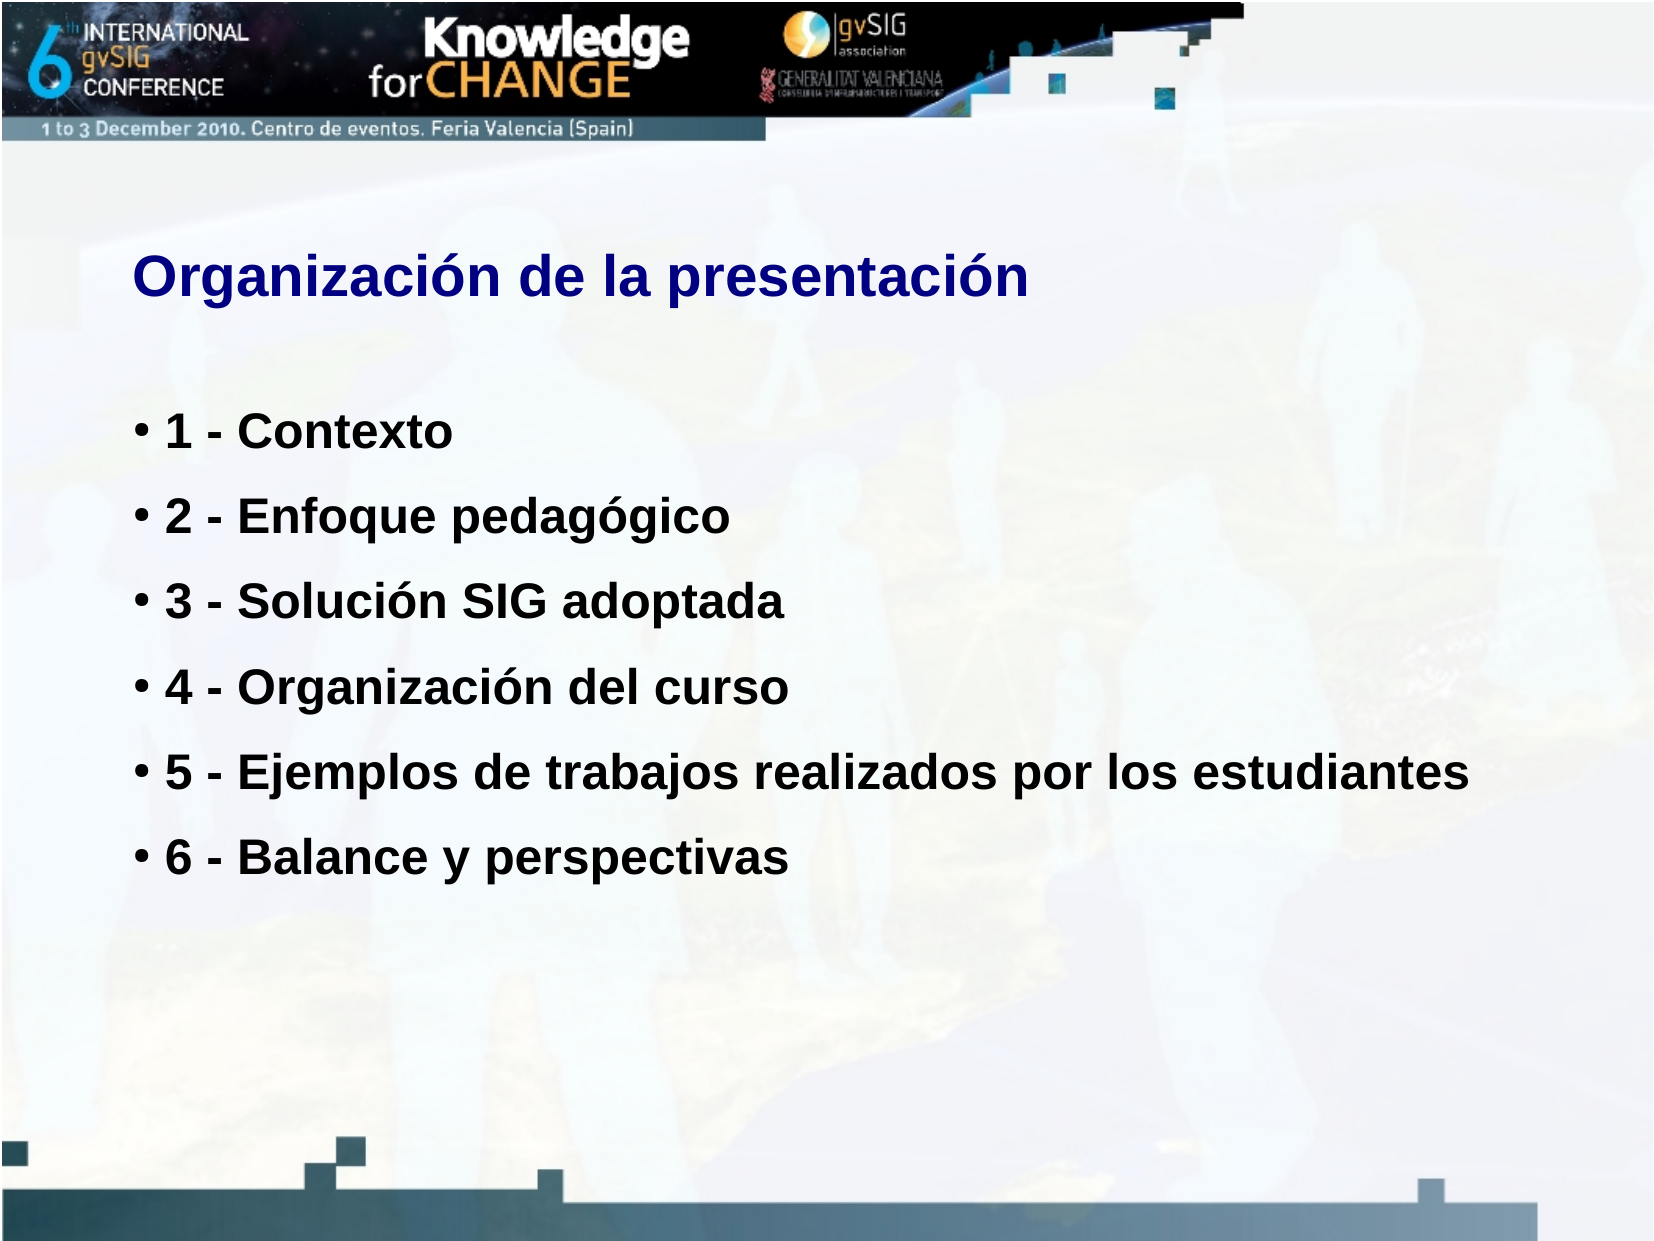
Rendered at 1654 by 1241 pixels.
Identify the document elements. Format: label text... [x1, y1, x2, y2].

text_box Organización de la presentación 1 - Contexto 2 - Enfoque pedagógico 3 - Solución SIG adoptada 4 - Organización del curso 5 - Ejemplos de trabajos realizados por los estudiantes 6 - Balance y perspectivas [118, 236, 1565, 1063]
picture [2, 2, 1654, 1241]
